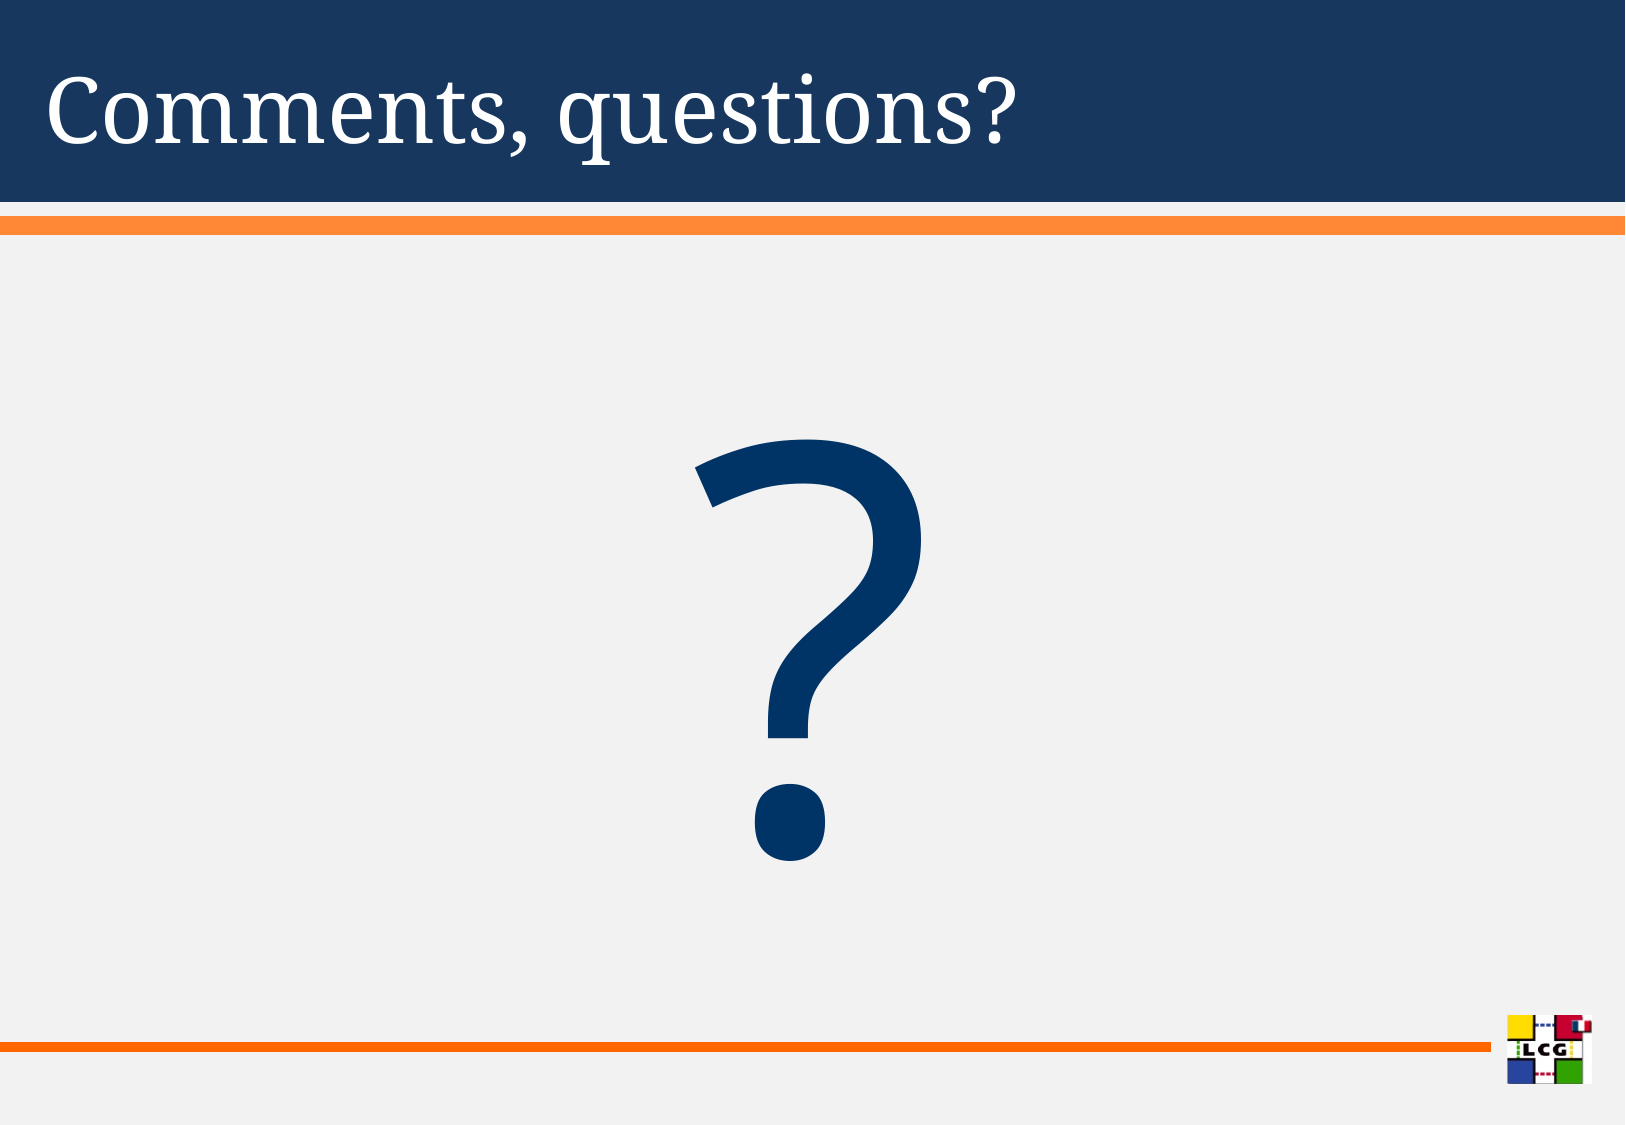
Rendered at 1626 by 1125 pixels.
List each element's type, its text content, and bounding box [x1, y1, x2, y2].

picture [1507, 1029, 1592, 1084]
title Comments, questions? [44, 42, 1594, 173]
list ? [31, 243, 1594, 1029]
